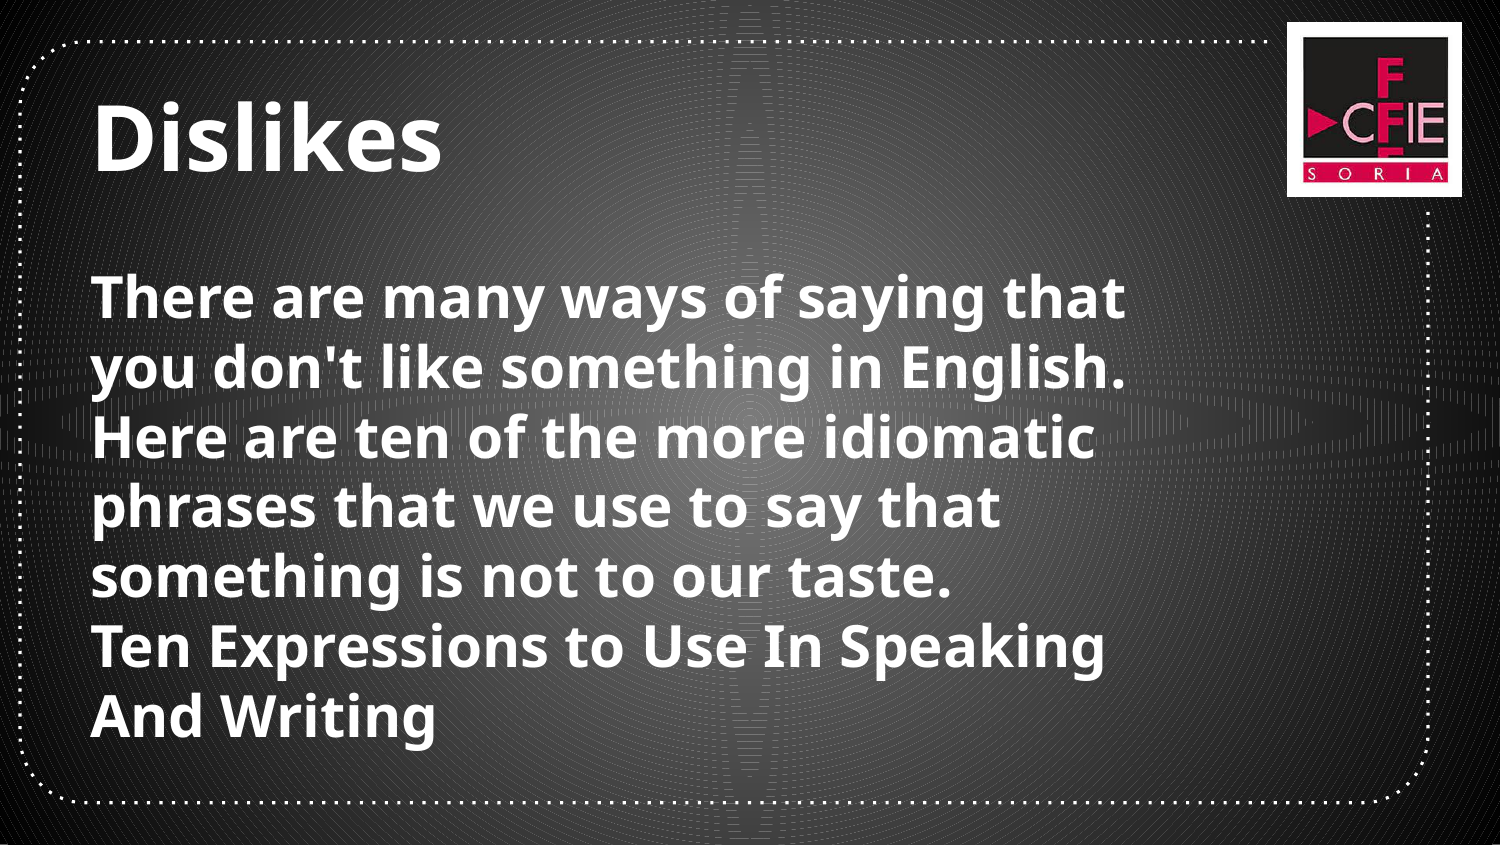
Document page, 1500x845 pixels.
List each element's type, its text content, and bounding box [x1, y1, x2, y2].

picture [1287, 22, 1462, 197]
text_box Dislikes There are many ways of saying that you don't like something in English. Here are ten of the more idiomatic phrases that we use to say that something is not to our taste. Ten Expressions to Use In Speaking And Writing [75, 72, 1238, 810]
